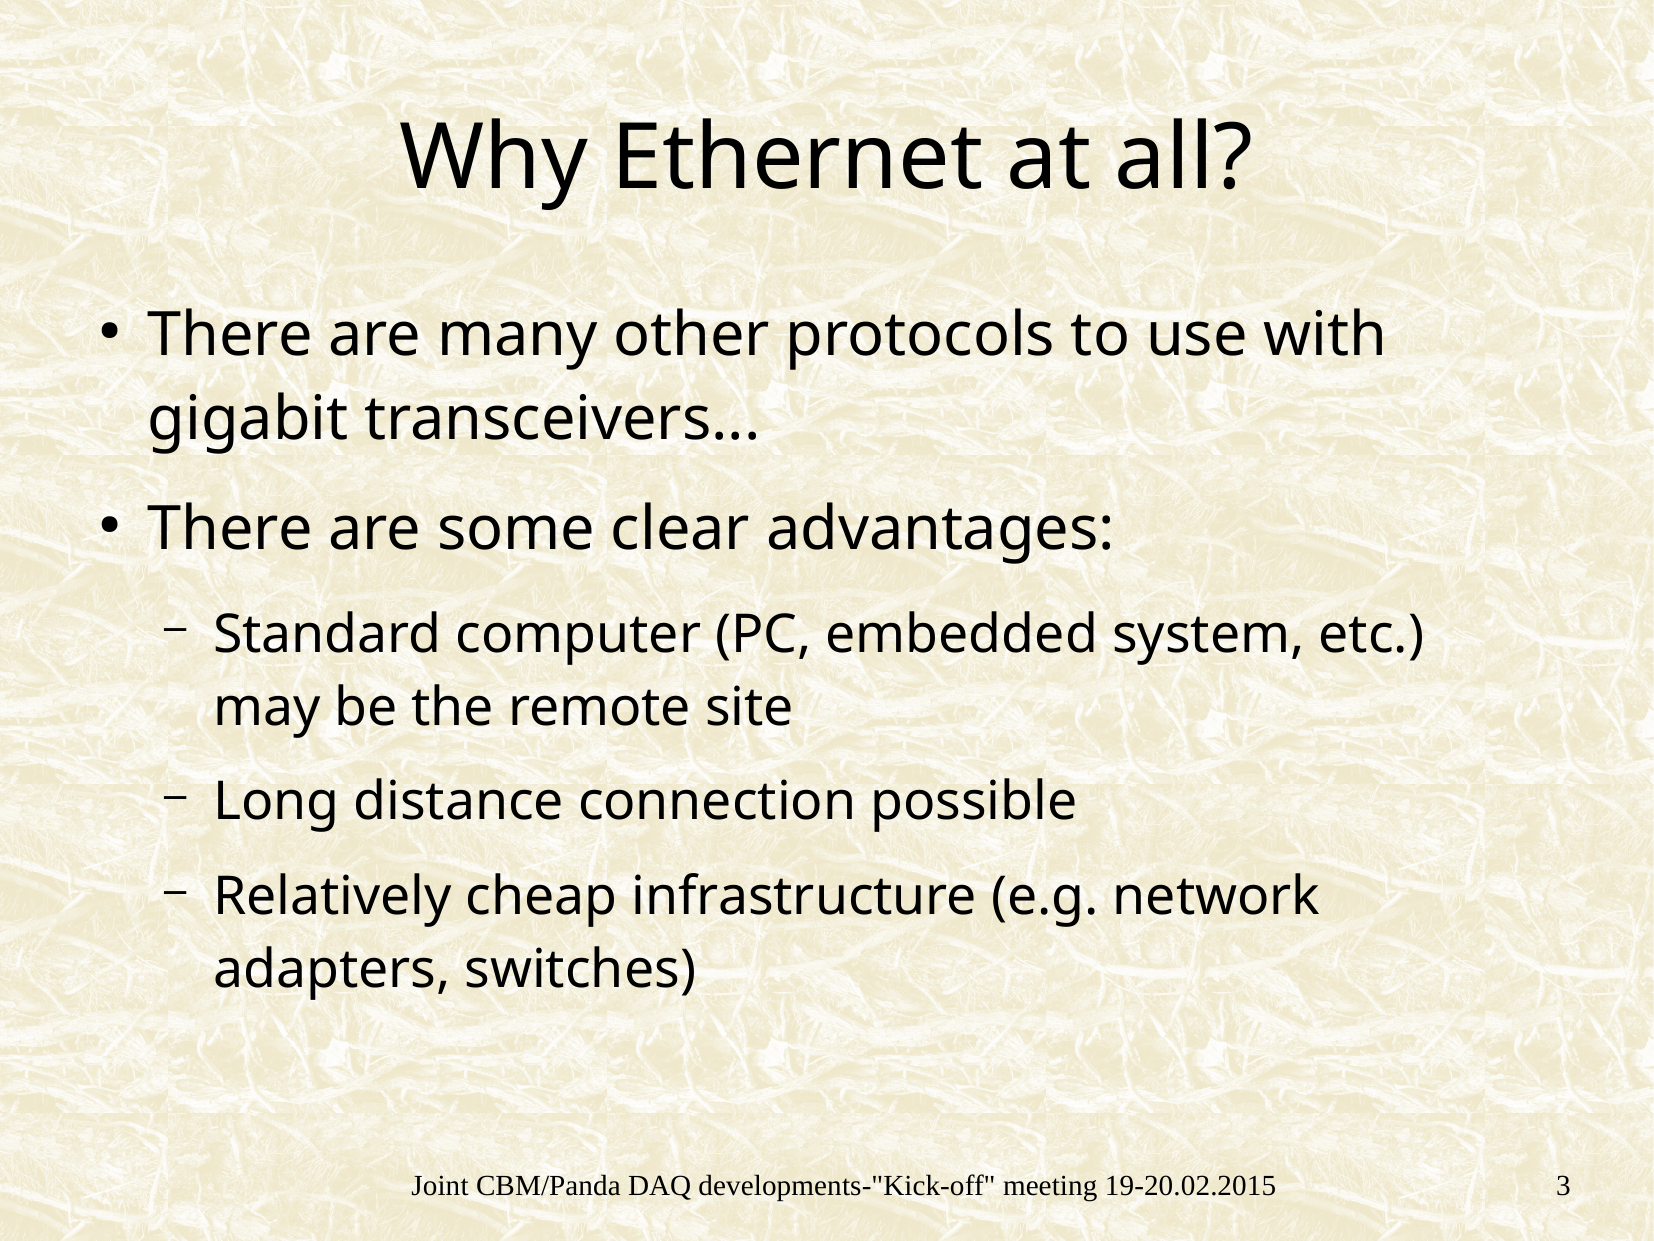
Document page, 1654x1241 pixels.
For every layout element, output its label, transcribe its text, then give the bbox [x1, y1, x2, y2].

title Why Ethernet at all? [82, 49, 1571, 257]
list There are many other protocols to use with gigabit transceivers... There are some clear advantages: Standard computer (PC, embedded system, etc.) may be the remote site Long distance connection possible Relatively cheap infrastructure (e.g. network adapters, switches) [82, 290, 1538, 1010]
picture [0, 0, 1654, 1241]
